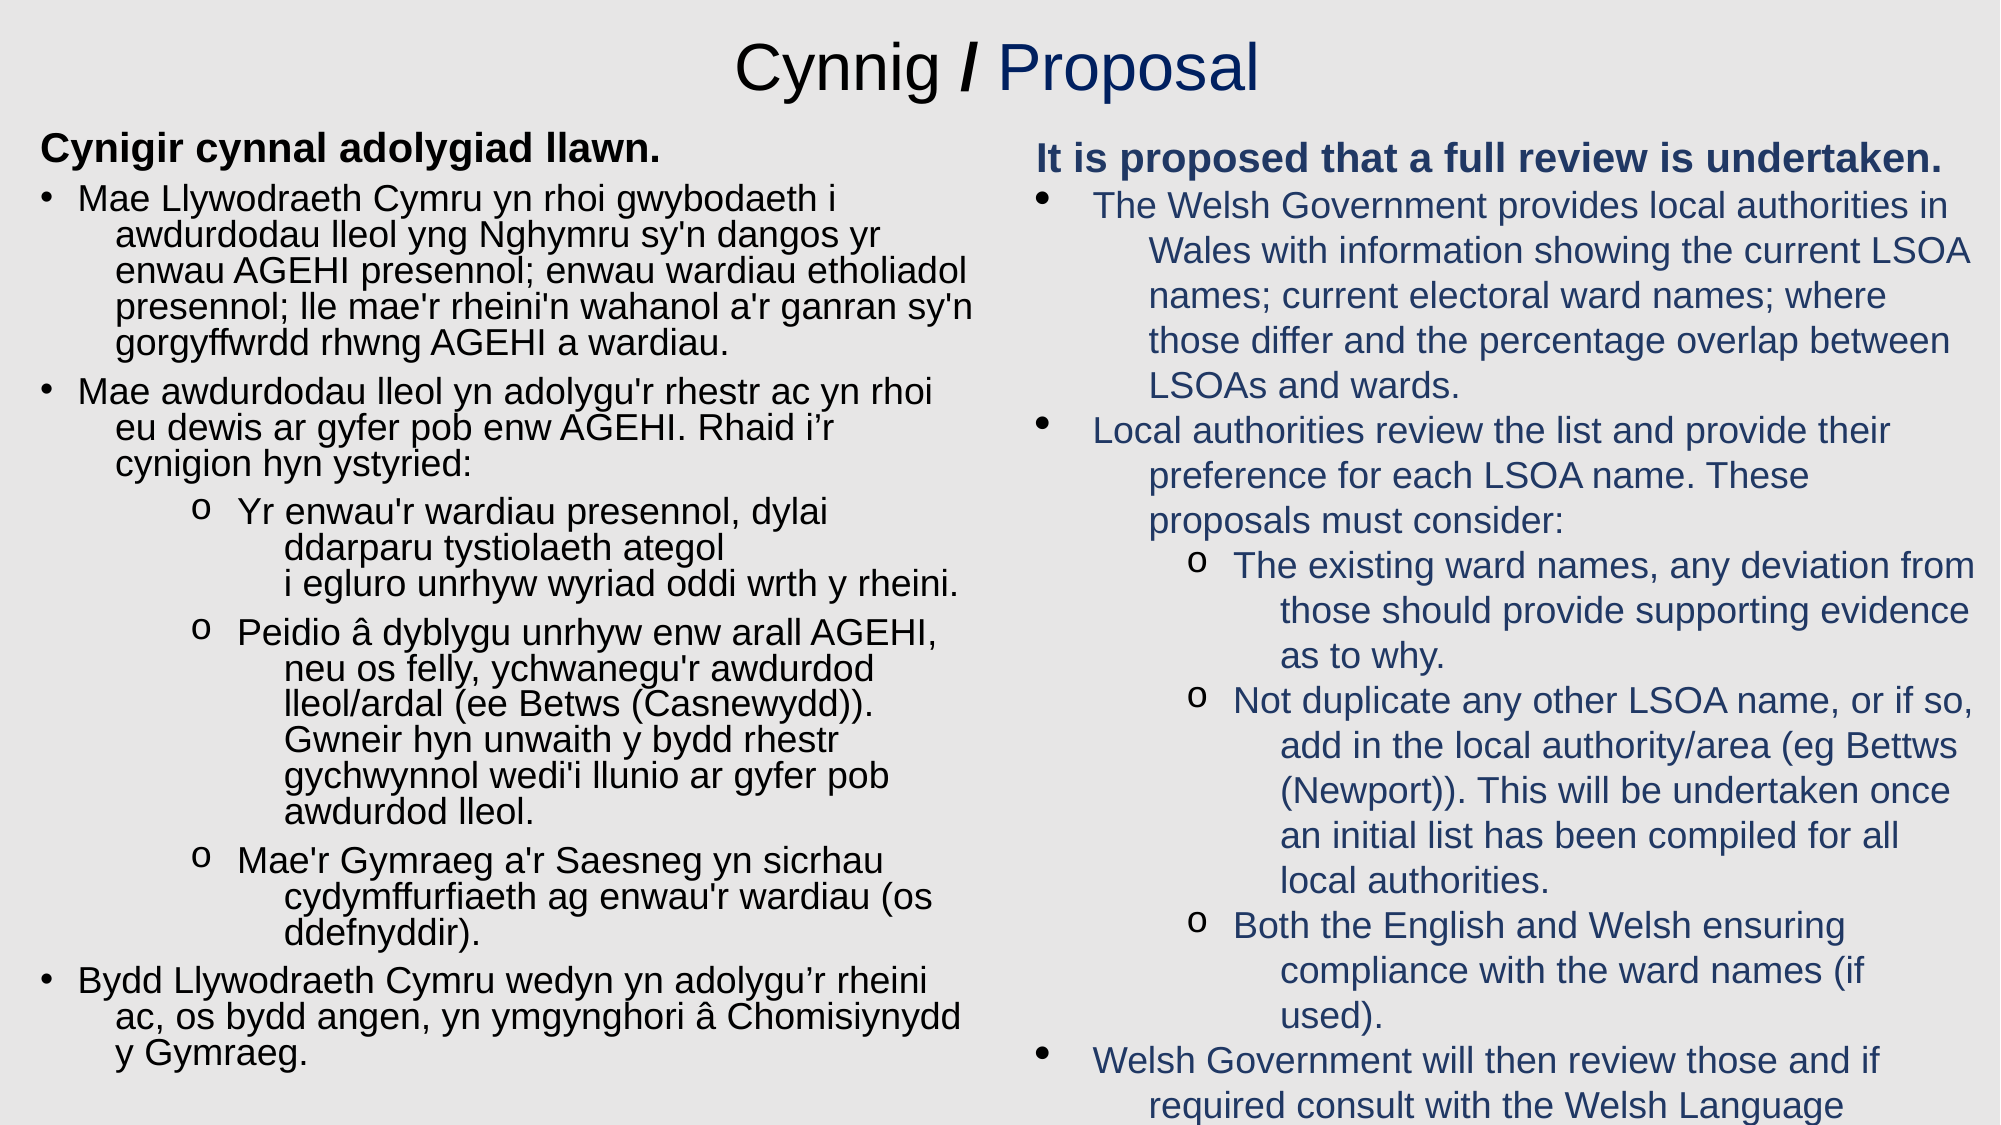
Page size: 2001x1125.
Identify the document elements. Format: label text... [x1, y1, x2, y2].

list Cynigir cynnal adolygiad llawn. Mae Llywodraeth Cymru yn rhoi gwybodaeth i awdurdodau lleol yng Nghymru sy'n dangos yr enwau AGEHI presennol; enwau wardiau etholiadol presennol; lle mae'r rheini'n wahanol a'r ganran sy'n gorgyffwrdd rhwng AGEHI a wardiau. Mae awdurdodau lleol yn adolygu'r rhestr ac yn rhoi eu dewis ar gyfer pob enw AGEHI. Rhaid i’r cynigion hyn ystyried: Yr enwau'r wardiau presennol, dylai ddarparu tystiolaeth ategol i egluro unrhyw wyriad oddi wrth y rheini. Peidio â dyblygu unrhyw enw arall AGEHI, neu os felly, ychwanegu'r awdurdod lleol/ardal (ee Betws (Casnewydd)). Gwneir hyn unwaith y bydd rhestr gychwynnol wedi'i llunio ar gyfer pob awdurdod lleol. Mae'r Gymraeg a'r Saesneg yn sicrhau cydymffurfiaeth ag enwau'r wardiau (os ddefnyddir). Bydd Llywodraeth Cymru wedyn yn adolygu’r rheini ac, os bydd angen, yn ymgynghori â Chomisiynydd y Gymraeg. [25, 123, 998, 1109]
text_box Cynnig / Proposal [306, 16, 1689, 107]
text_box It is proposed that a full review is undertaken. The Welsh Government provides local authorities in Wales with information showing the current LSOA names; current electoral ward names; where those differ and the percentage overlap between LSOAs and wards. Local authorities review the list and provide their preference for each LSOA name. These proposals must consider: The existing ward names, any deviation from those should provide supporting evidence as to why. Not duplicate any other LSOA name, or if so, add in the local authority/area (eg Bettws (Newport)). This will be undertaken once an initial list has been compiled for all local authorities. Both the English and Welsh ensuring compliance with the ward names (if used). Welsh Government will then review those and if required consult with the Welsh Language Commissioner. [1021, 123, 1993, 1093]
